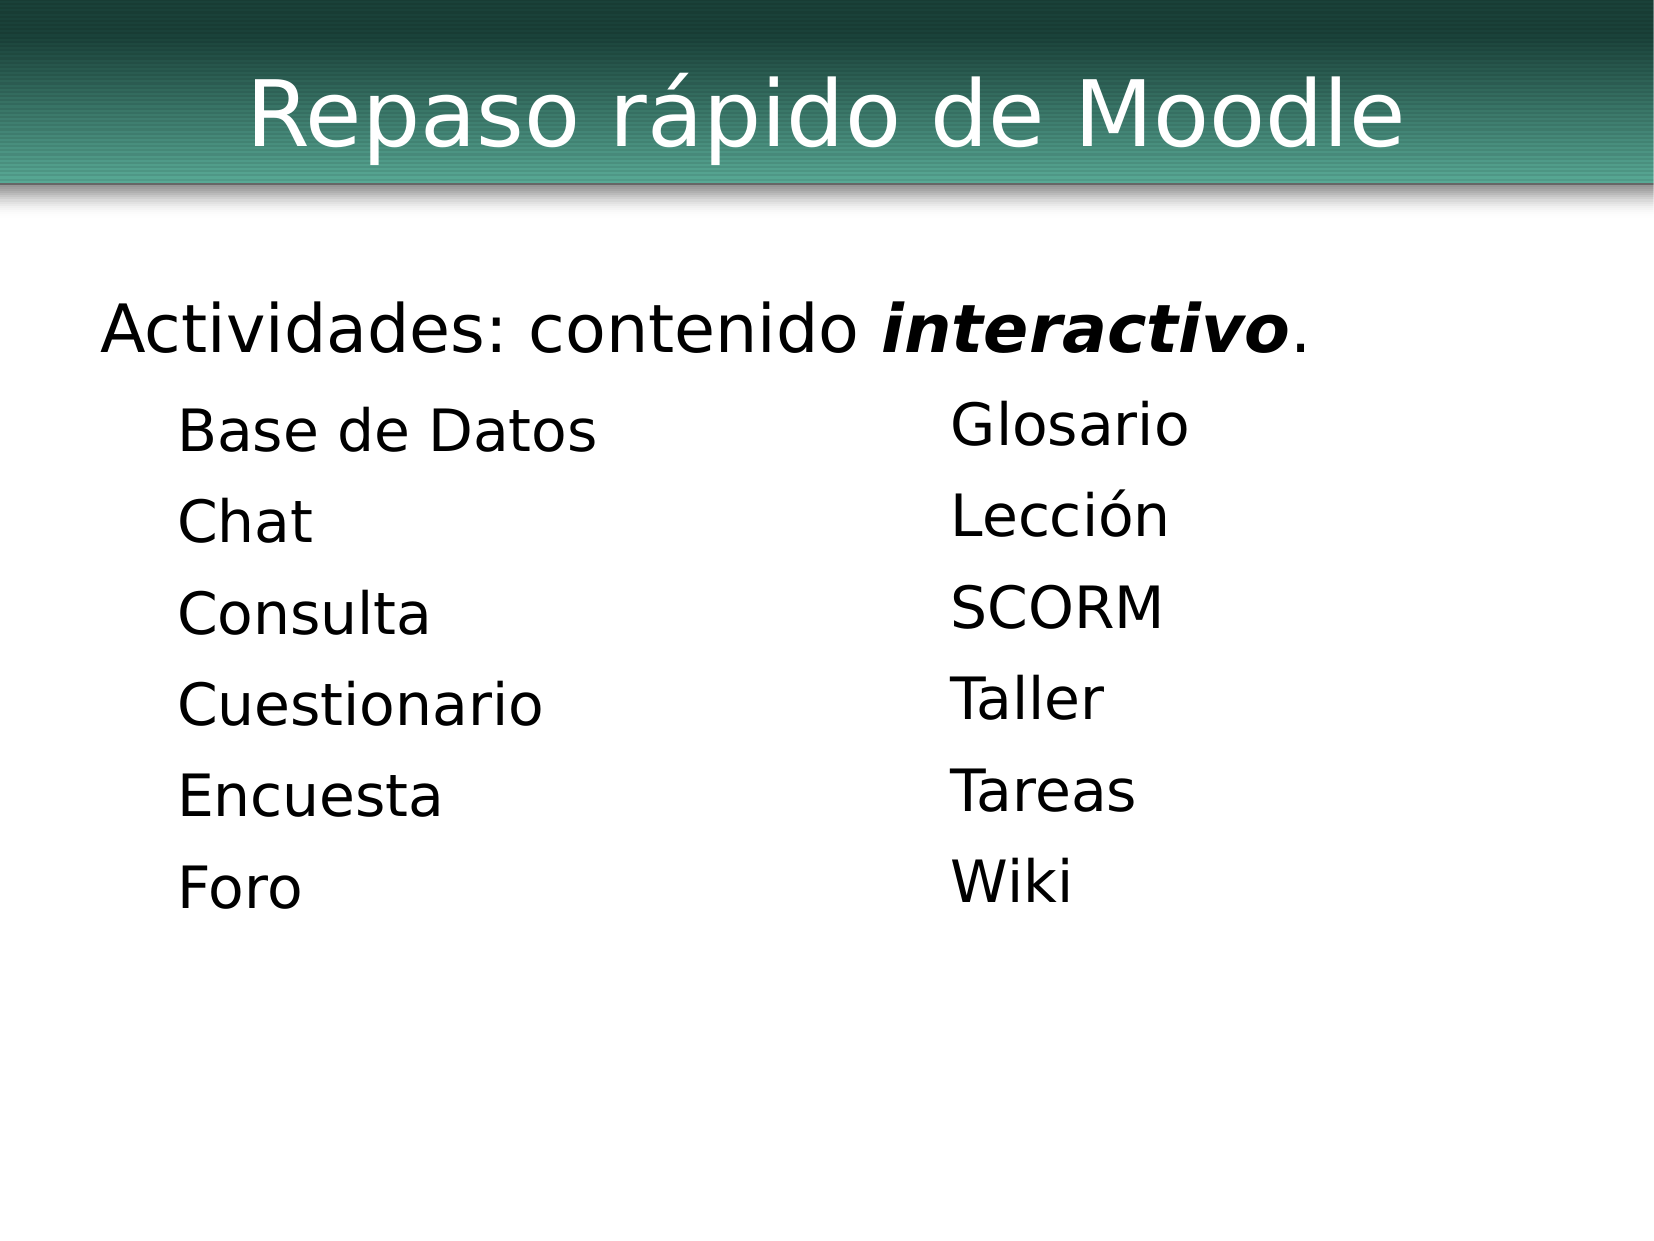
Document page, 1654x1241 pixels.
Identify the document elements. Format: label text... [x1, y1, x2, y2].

list Actividades: contenido interactivo. Base de Datos Chat Consulta Cuestionario Encuesta Foro [82, 290, 1571, 1094]
list Glosario Lección SCORM Taller Tareas Wiki [856, 284, 1613, 1088]
picture [0, 0, 1654, 225]
title Repaso rápido de Moodle [82, 11, 1571, 219]
